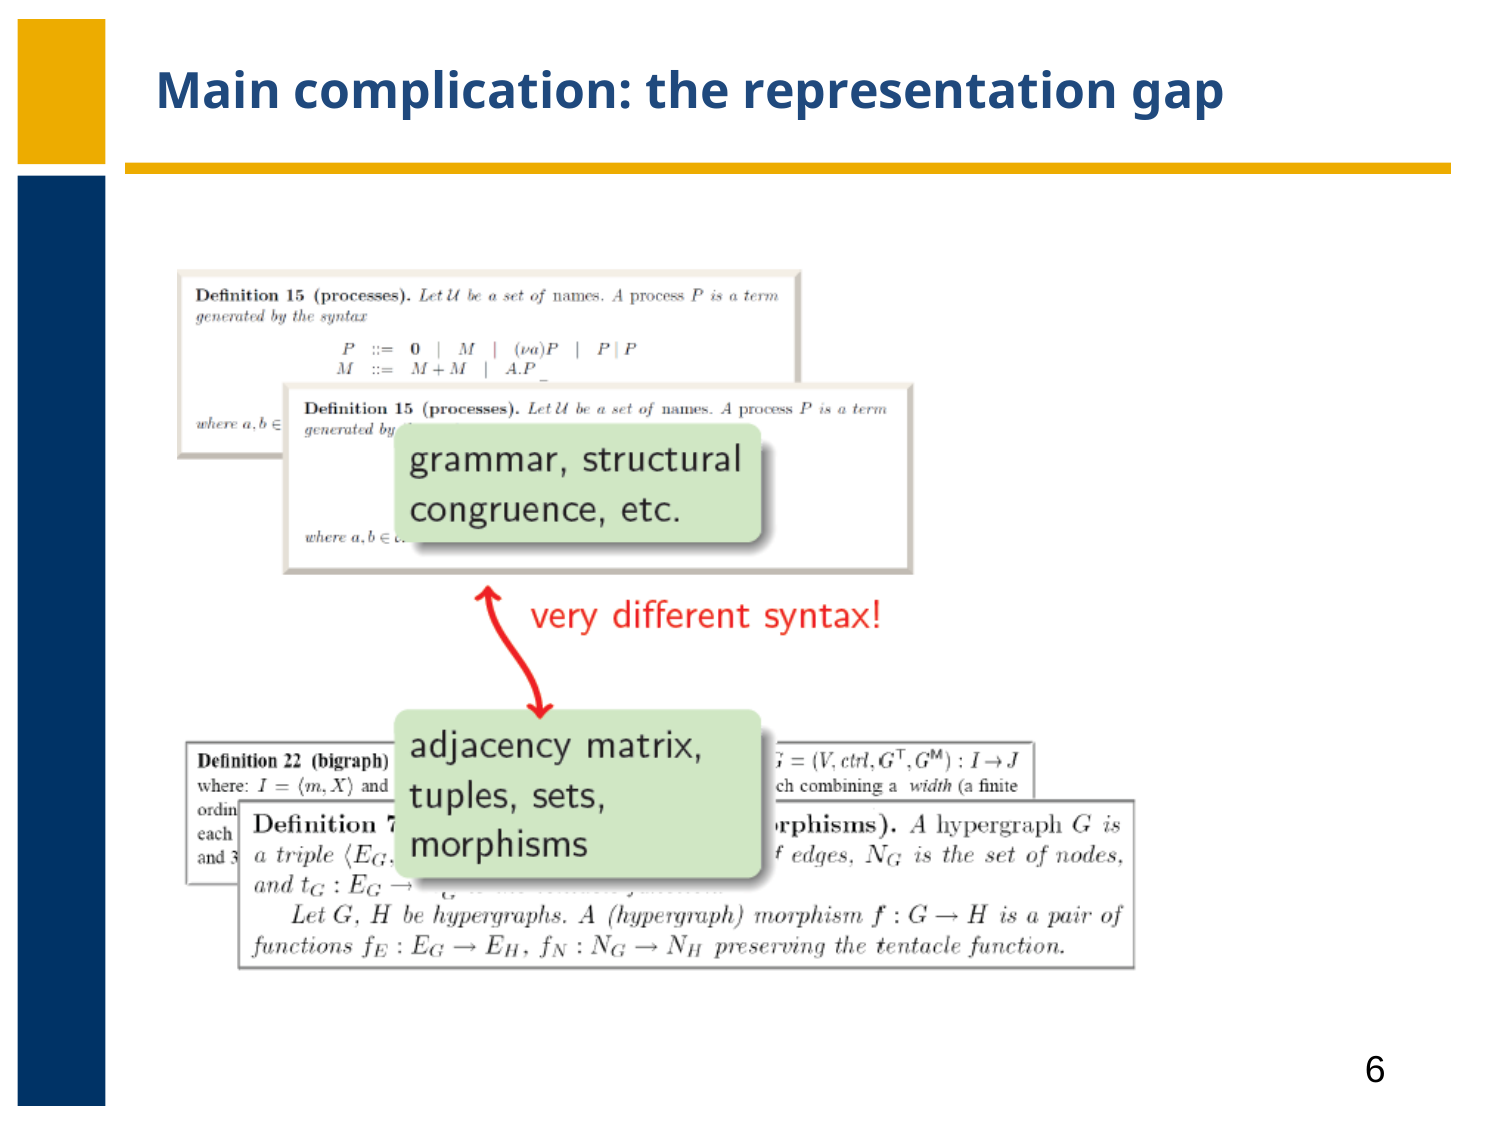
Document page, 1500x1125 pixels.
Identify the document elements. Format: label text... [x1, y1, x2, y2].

picture [177, 265, 1139, 975]
title Main complication: the representation gap [140, 24, 1359, 152]
